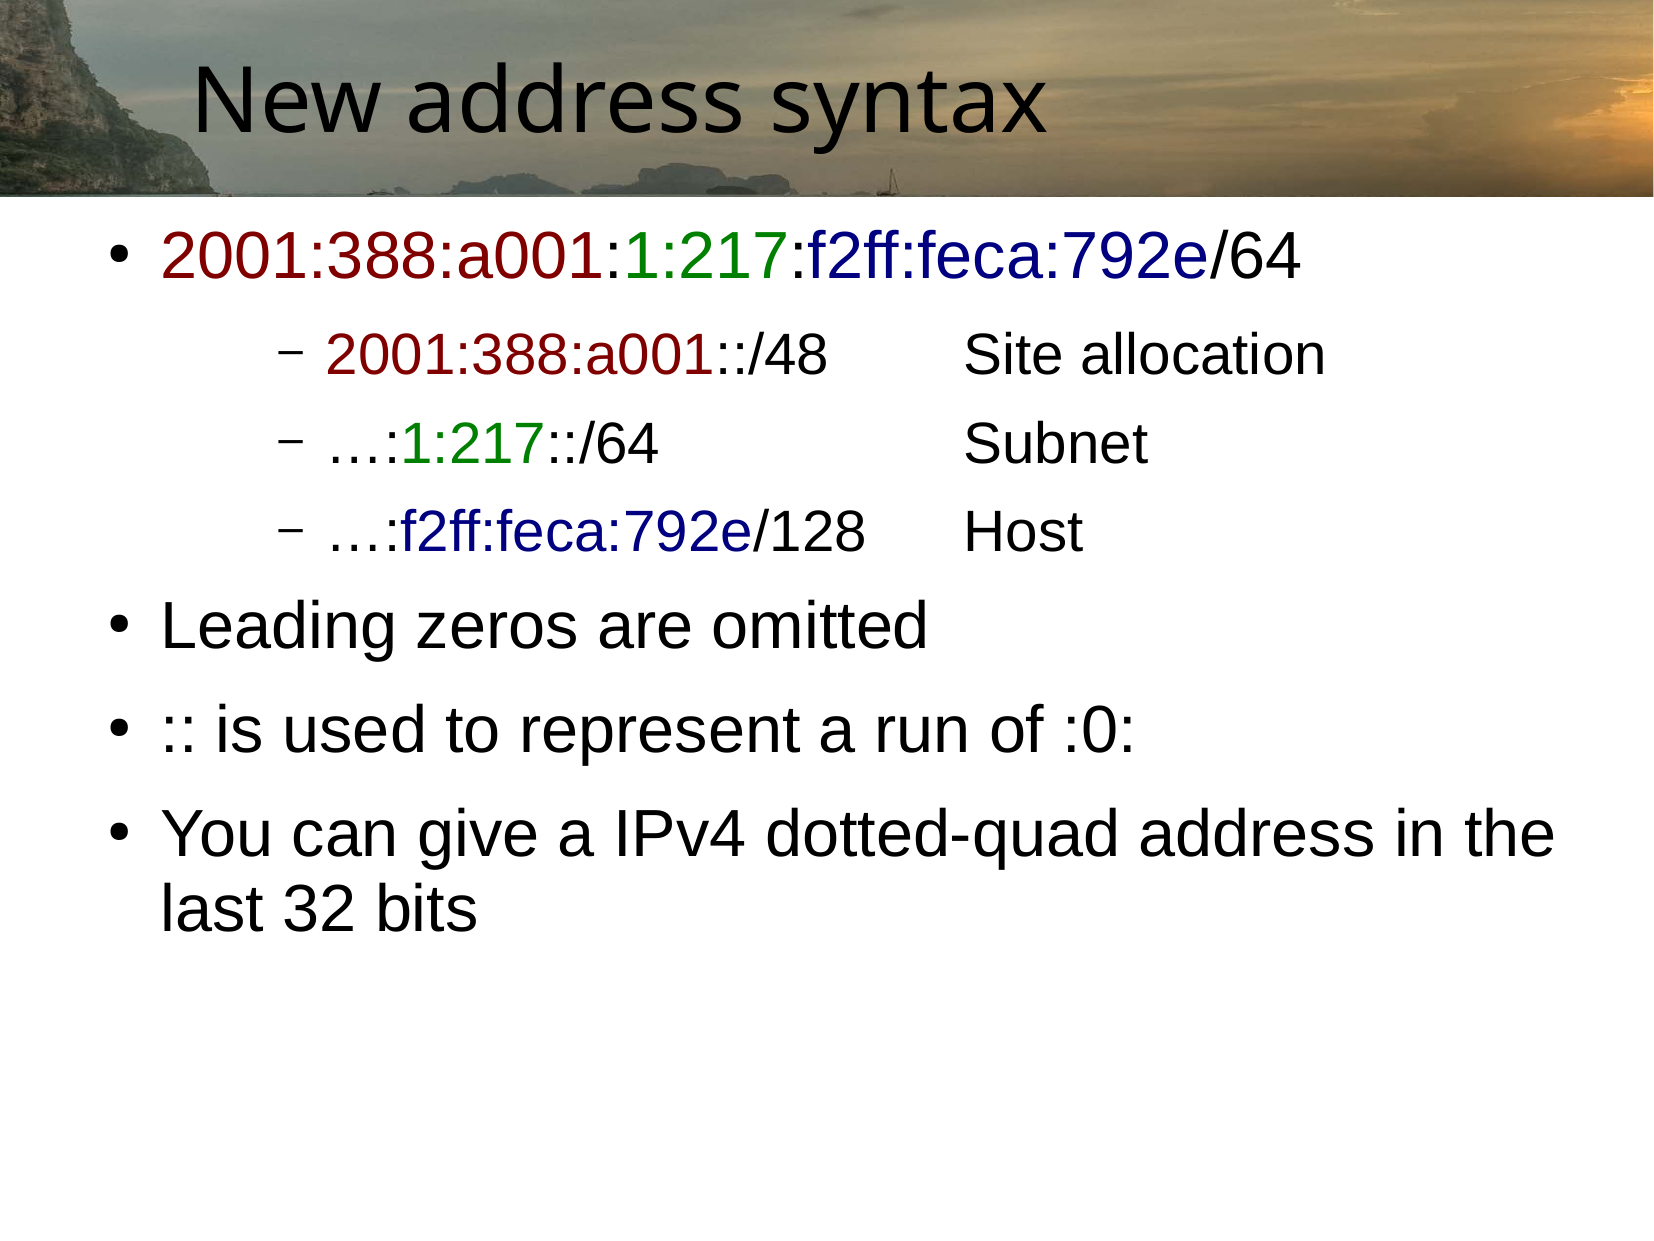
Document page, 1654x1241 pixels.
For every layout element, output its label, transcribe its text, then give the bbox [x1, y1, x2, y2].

list 2001:388:a001:1:217:f2ff:feca:792e/64 2001:388:a001::/48 Site allocation …:1:217::/64 Subnet …:f2ff:feca:792e/128 Host Leading zeros are omitted :: is used to represent a run of :0: You can give a IPv4 dotted-quad address in the last 32 bits [89, 217, 1578, 1226]
picture [0, 0, 1654, 197]
title New address syntax [190, 0, 1571, 194]
